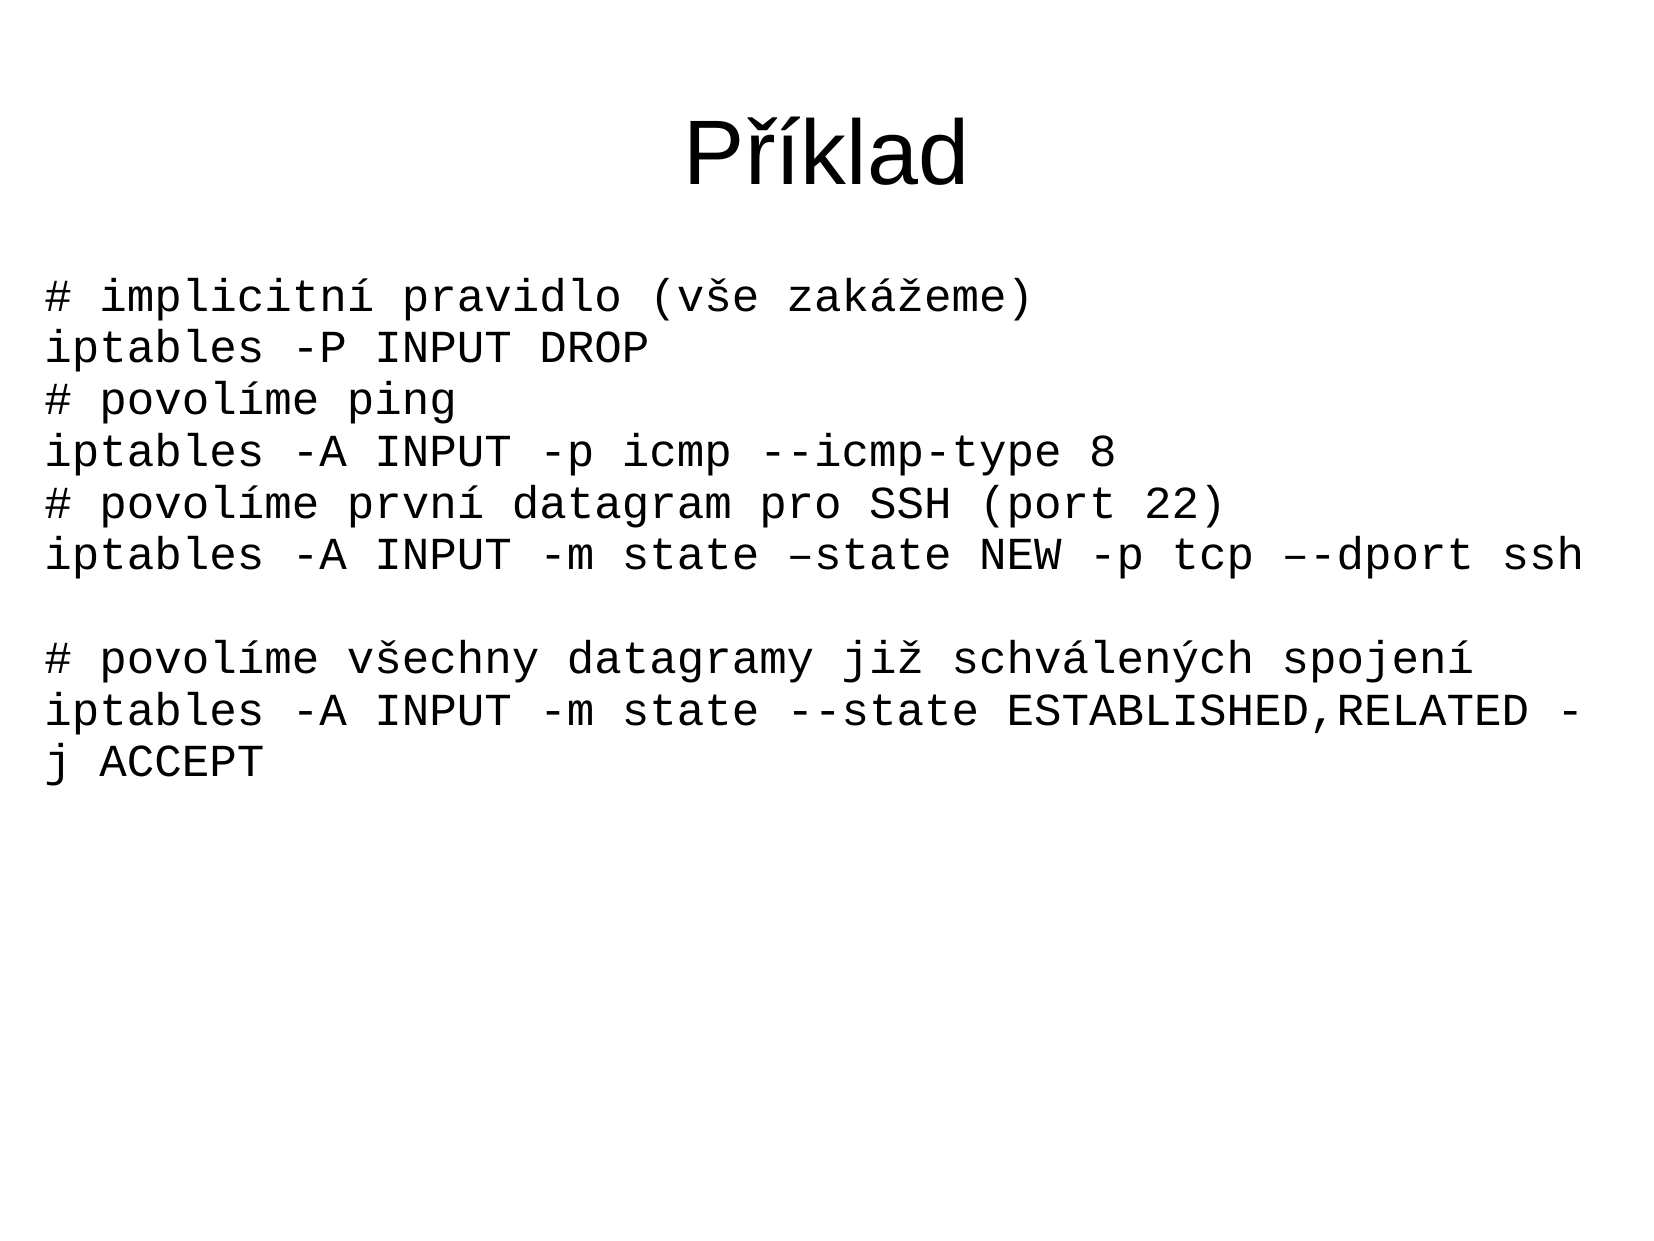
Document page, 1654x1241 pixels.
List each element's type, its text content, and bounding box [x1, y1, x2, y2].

text_box # implicitní pravidlo (vše zakážeme) iptables -P INPUT DROP # povolíme ping iptables -A INPUT -p icmp --icmp-type 8 # povolíme první datagram pro SSH (port 22) iptables -A INPUT -m state –state NEW -p tcp –-dport ssh # povolíme všechny datagramy již schválených spojení iptables -A INPUT -m state --state ESTABLISHED,RELATED -j ACCEPT [29, 265, 1625, 850]
title Příklad [82, 49, 1571, 257]
